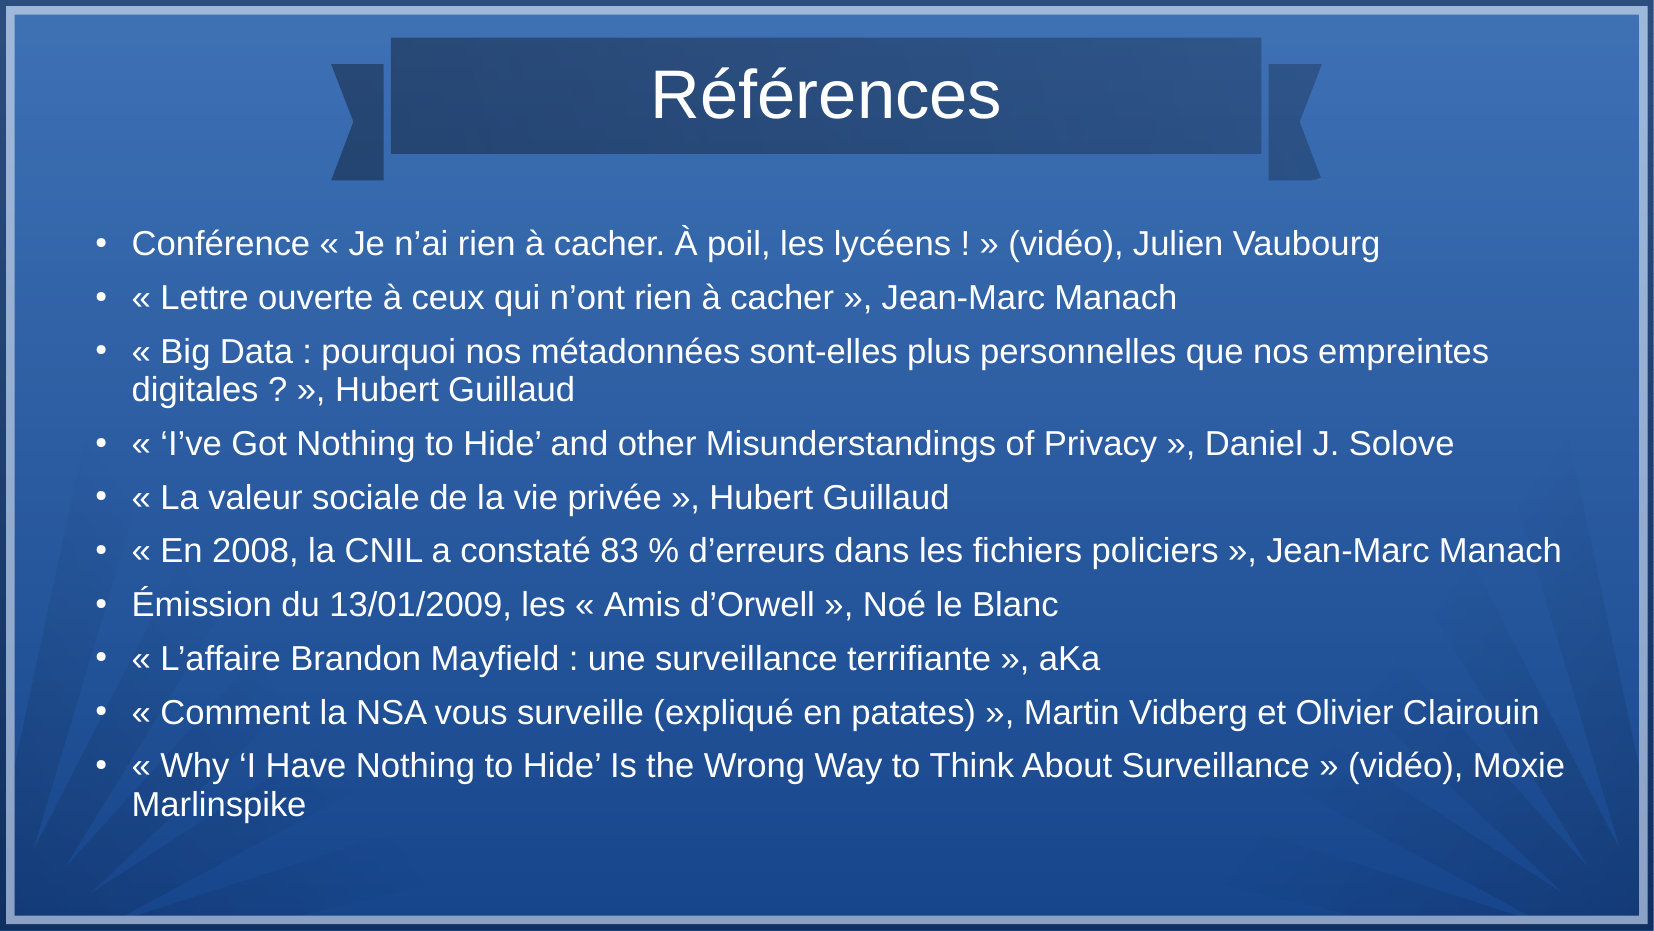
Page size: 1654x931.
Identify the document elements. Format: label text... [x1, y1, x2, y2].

title Références [389, 35, 1264, 154]
list Conférence « Je n’ai rien à cacher. À poil, les lycéens ! » (vidéo), Julien Vaubourg « Lettre ouverte à ceux qui n’ont rien à cacher », Jean-Marc Manach « Big Data : pourquoi nos métadonnées sont-elles plus personnelles que nos empreintes digitales ? », Hubert Guillaud « ‘I’ve Got Nothing to Hide’ and other Misunderstandings of Privacy », Daniel J. Solove « La valeur sociale de la vie privée », Hubert Guillaud « En 2008, la CNIL a constaté 83 % d’erreurs dans les fichiers policiers », Jean-Marc Manach Émission du 13/01/2009, les « Amis d’Orwell », Noé le Blanc « L’affaire Brandon Mayfield : une surveillance terrifiante », aKa « Comment la NSA vous surveille (expliqué en patates) », Martin Vidberg et Olivier Clairouin « Why ‘I Have Nothing to Hide’ Is the Wrong Way to Think About Surveillance » (vidéo), Moxie Marlinspike [82, 224, 1571, 848]
